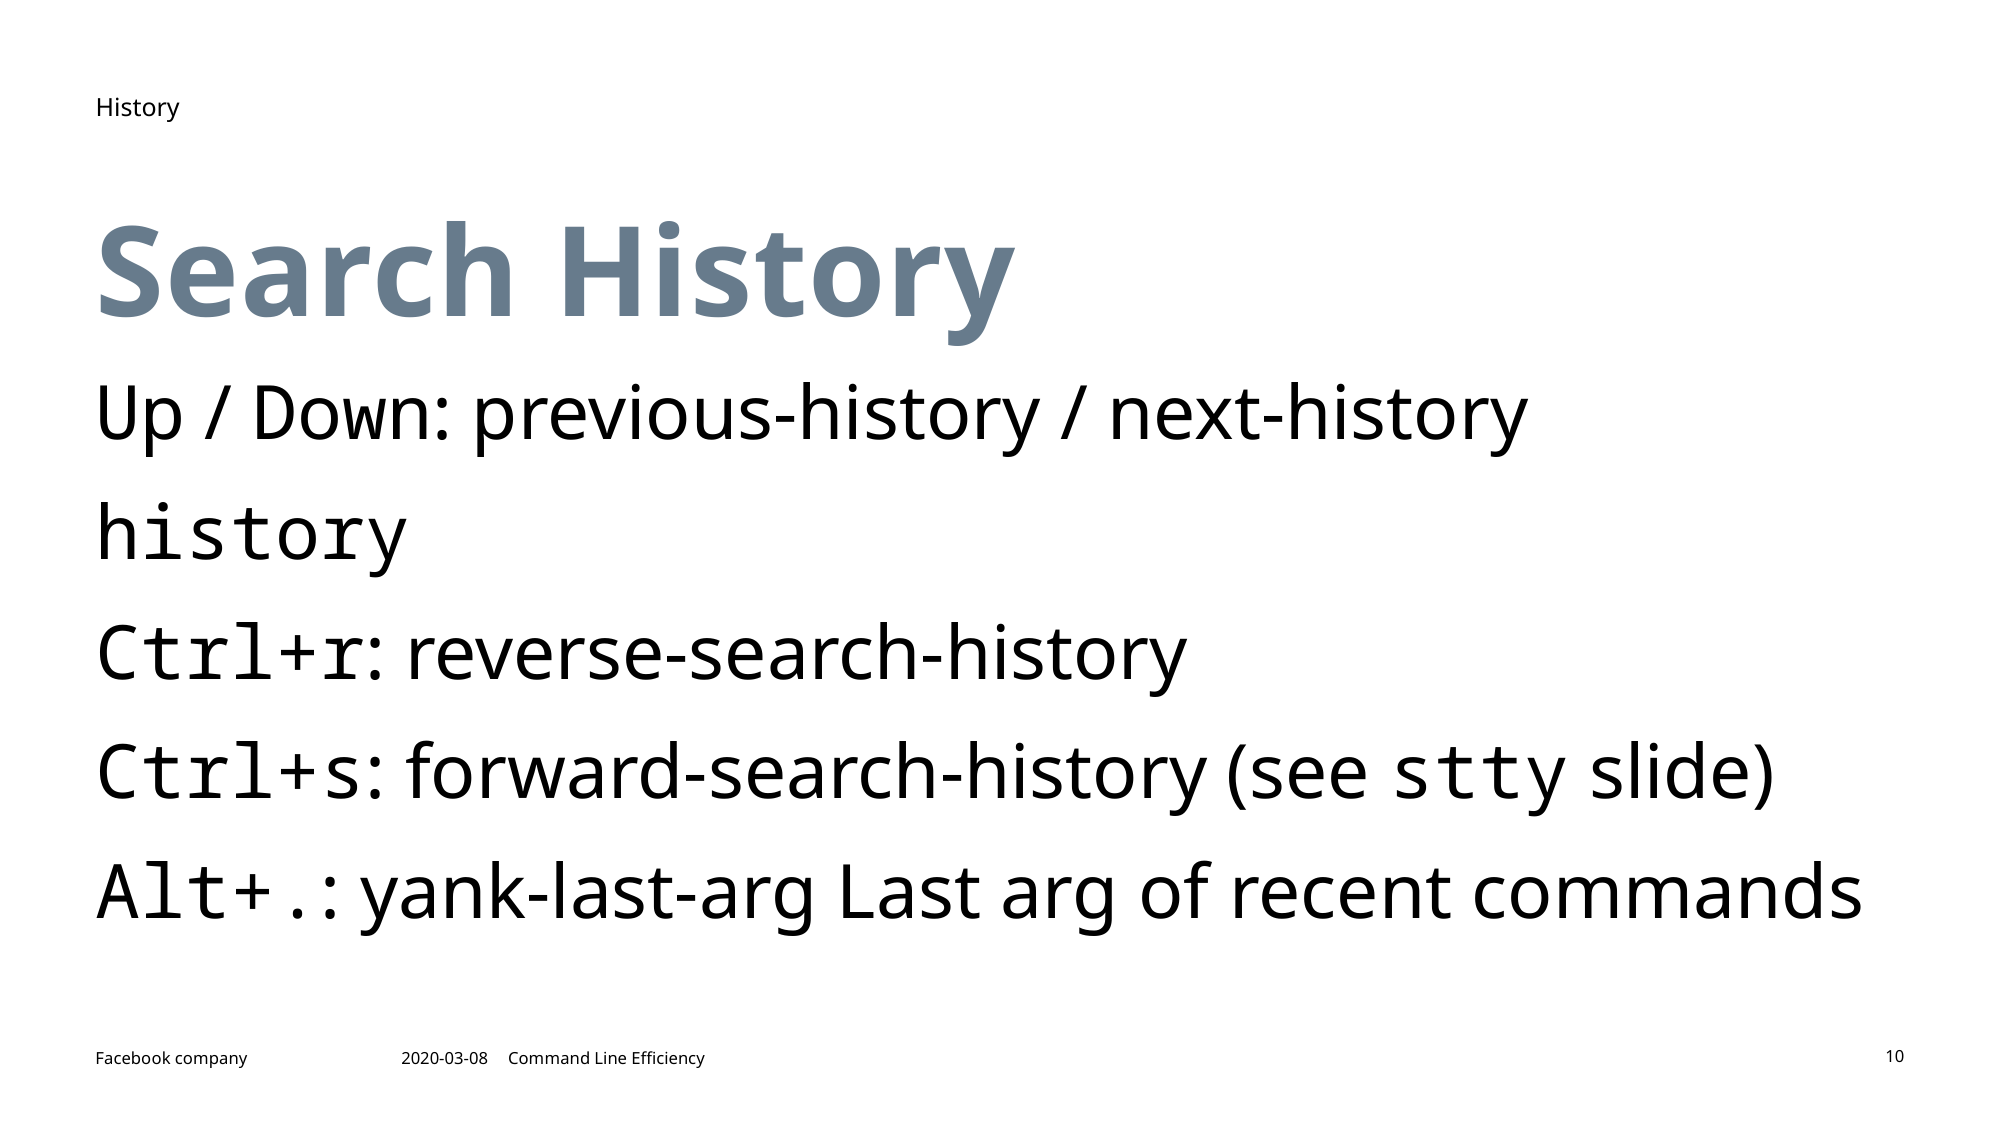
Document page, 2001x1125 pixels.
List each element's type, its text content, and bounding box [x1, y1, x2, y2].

title Search History [95, 176, 1905, 333]
list Up / Down: previous-history / next-history history Ctrl+r: reverse-search-history Ctrl+s: forward-search-history (see stty slide) Alt+.: yank-last-arg Last arg of recent commands [95, 355, 1905, 820]
footer Command Line Efficiency [508, 1047, 1294, 1068]
slide_number 35 [1840, 1047, 1905, 1068]
list History [95, 88, 988, 119]
slide_number 2020-03-08 [401, 1047, 508, 1068]
